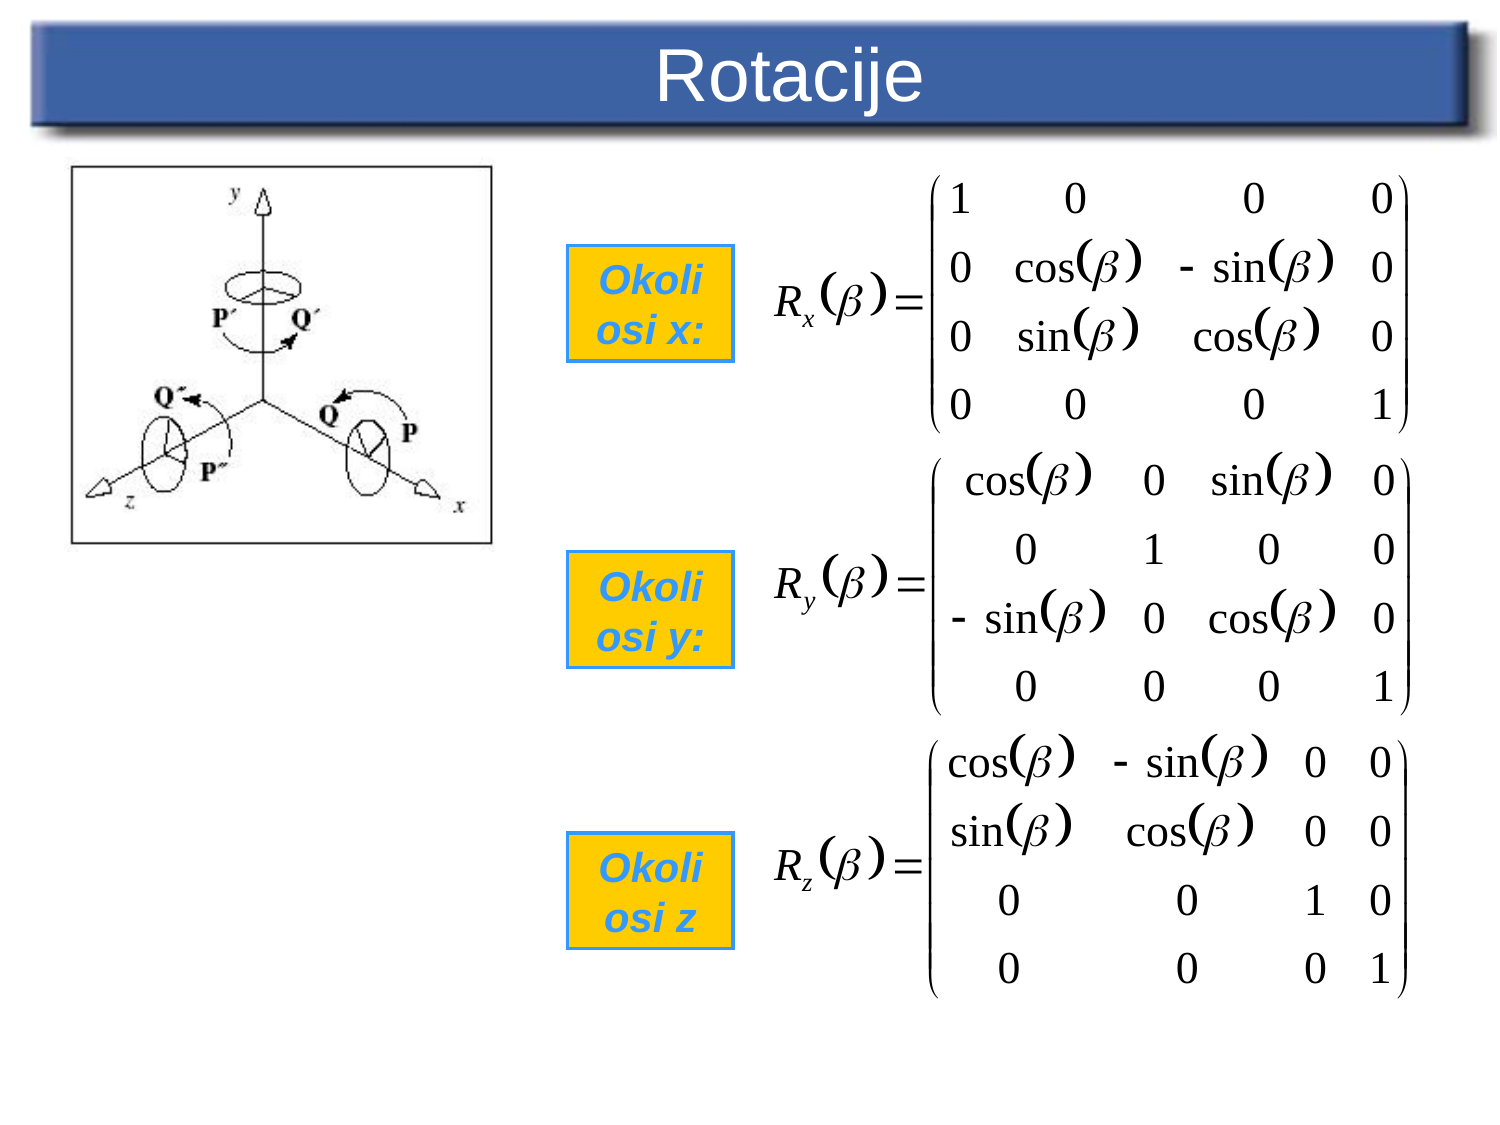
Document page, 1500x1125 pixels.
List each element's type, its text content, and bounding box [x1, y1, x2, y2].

text_box Rotacije [360, 18, 1220, 125]
chart [765, 167, 1424, 1007]
picture [64, 157, 502, 552]
text_box Okoli osi z [567, 833, 733, 949]
text_box Okoli osi y: [567, 551, 733, 668]
picture [29, 18, 1497, 146]
text_box Okoli osi x: [567, 245, 733, 361]
